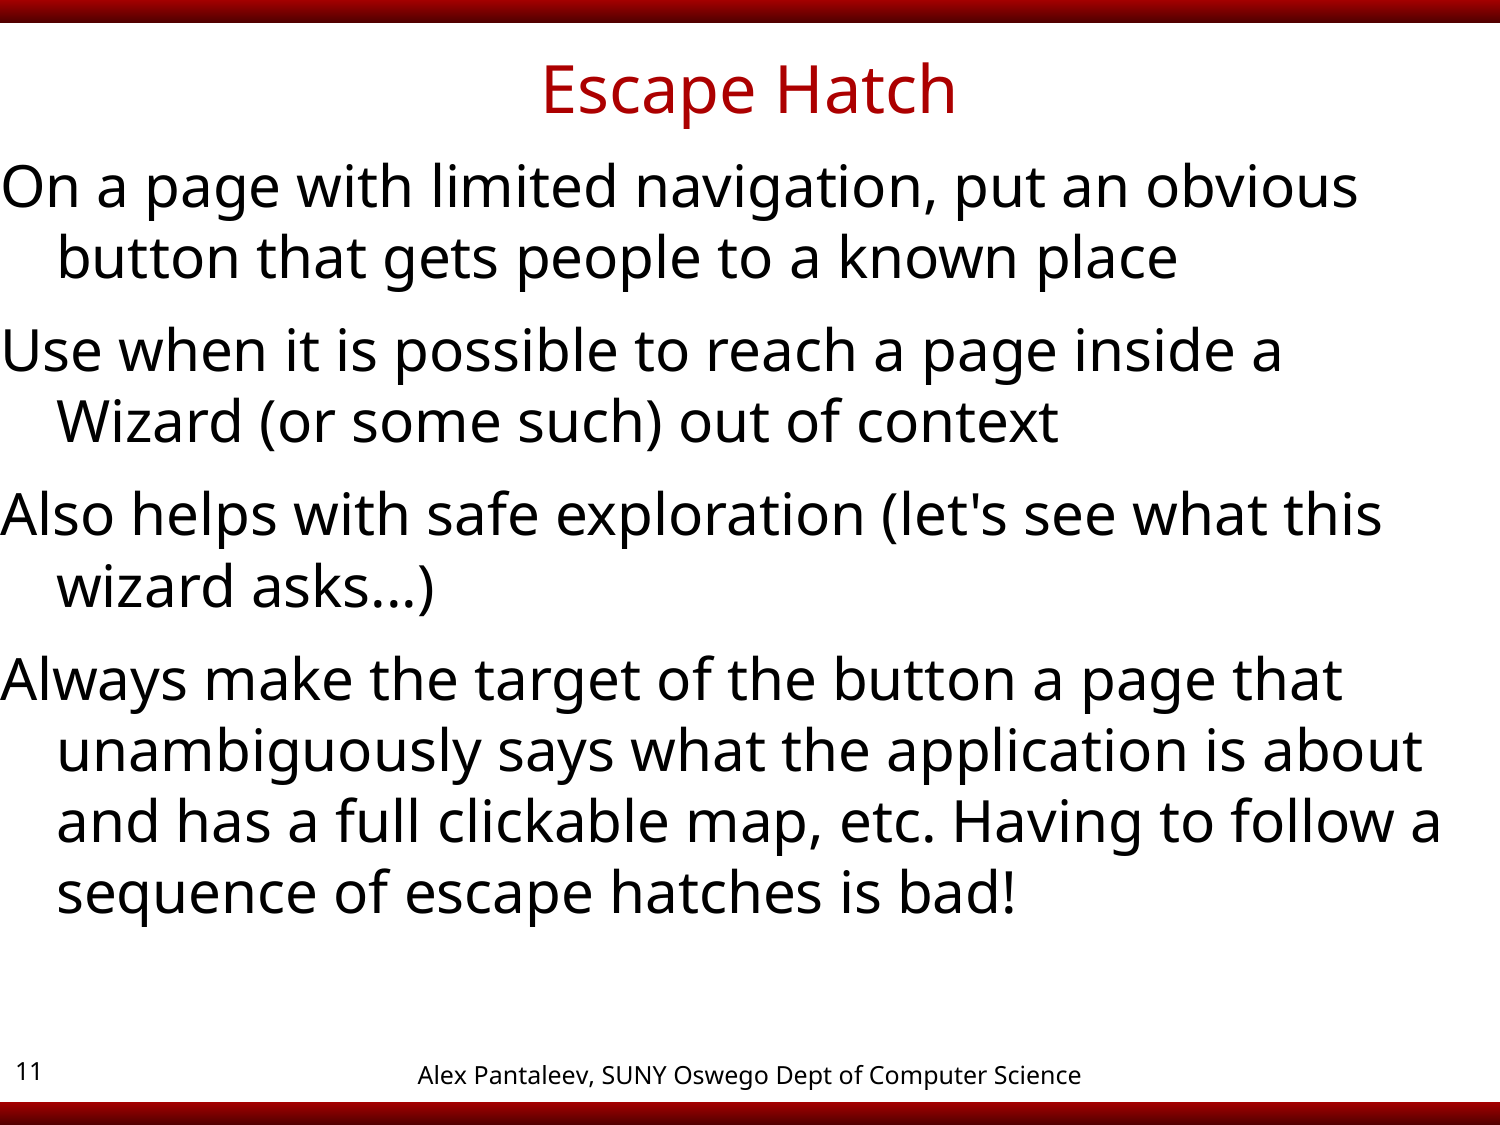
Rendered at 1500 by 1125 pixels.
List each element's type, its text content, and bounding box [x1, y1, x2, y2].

title Escape Hatch [0, 24, 1500, 150]
list On a page with limited navigation, put an obvious button that gets people to a known place Use when it is possible to reach a page inside a Wizard (or some such) out of context Also helps with safe exploration (let's see what this wizard asks...) Always make the target of the button a page that unambiguously says what the application is about and has a full clickable map, etc. Having to follow a sequence of escape hatches is bad! [0, 149, 1476, 1063]
